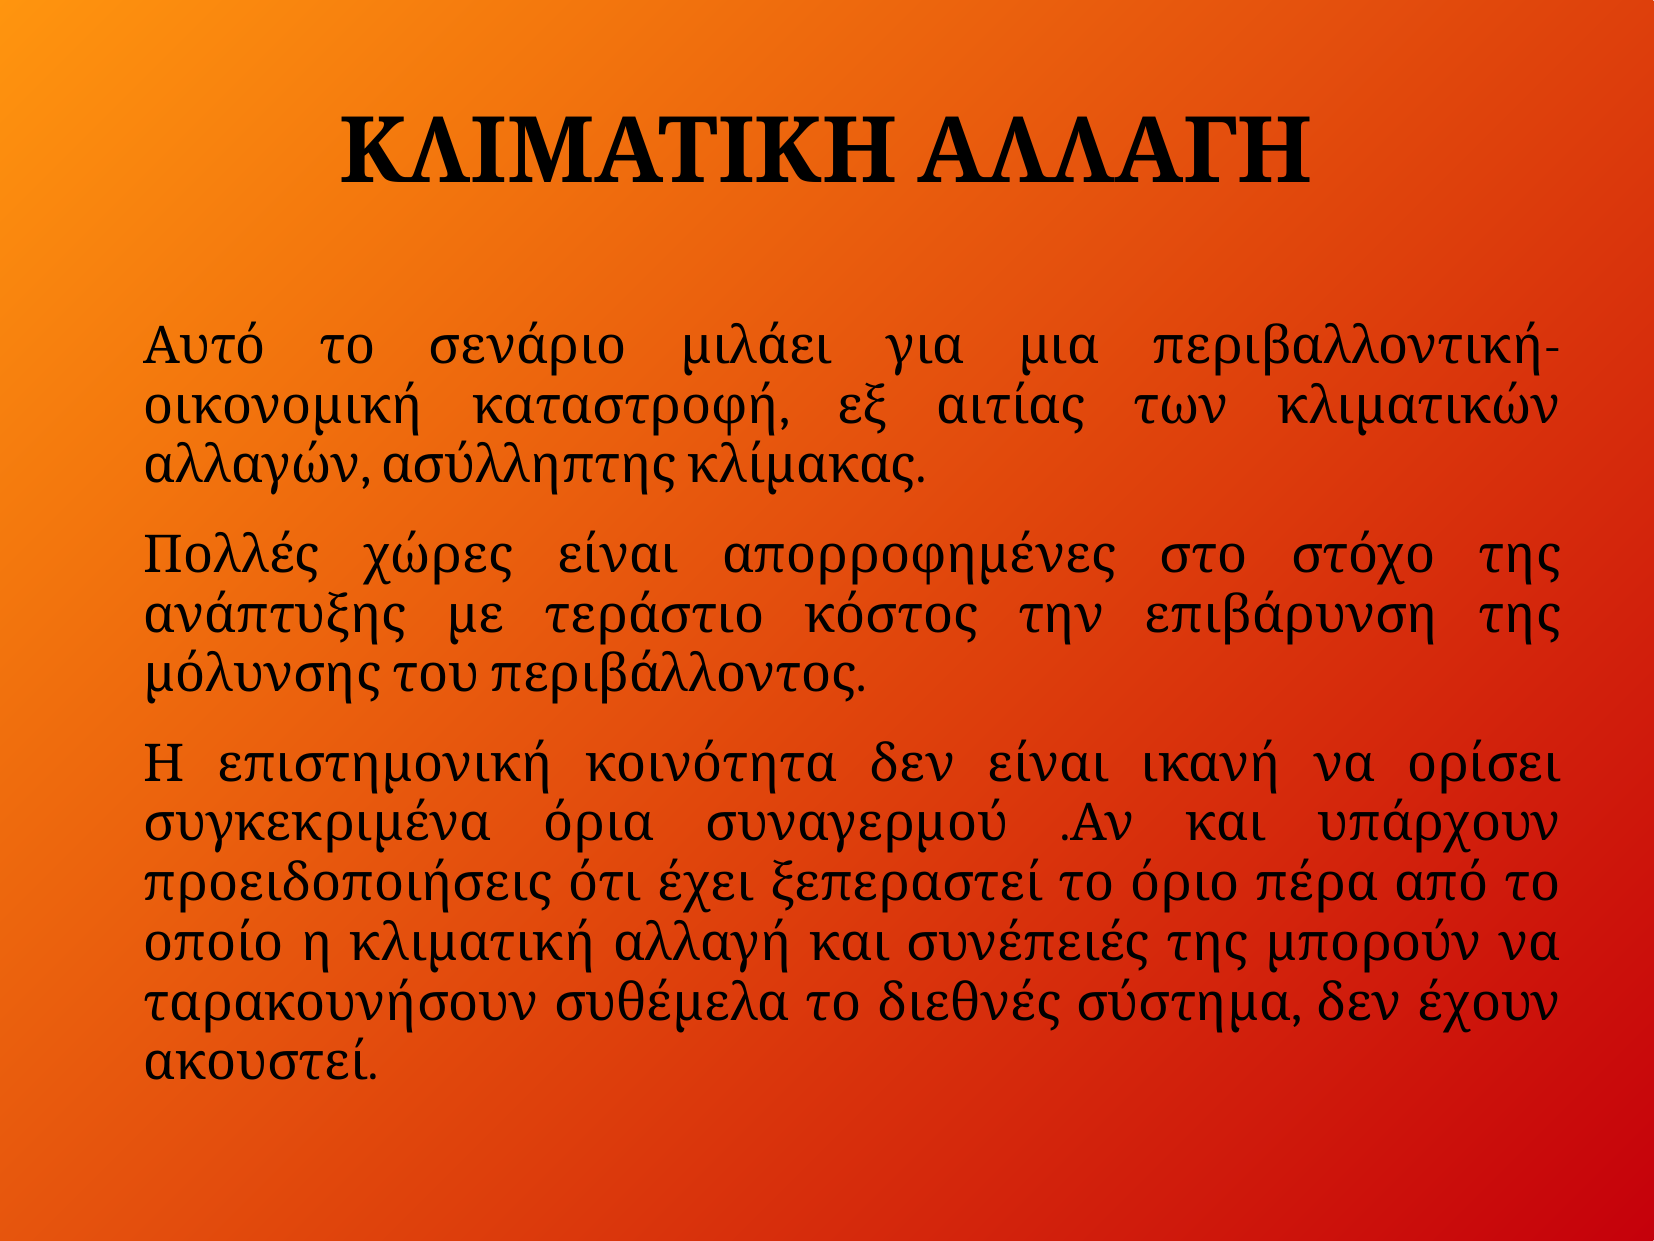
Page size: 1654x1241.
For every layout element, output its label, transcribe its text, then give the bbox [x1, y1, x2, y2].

list Αυτό το σενάριο μιλάει για μια περιβαλλοντική- οικονομική καταστροφή, εξ αιτίας των κλιματικών αλλαγών, ασύλληπτης κλίμακας. Πολλές χώρες είναι απορροφημένες στο στόχο της ανάπτυξης με τεράστιο κόστος την επιβάρυνση της μόλυνσης του περιβάλλοντος. Η επιστημονική κοινότητα δεν είναι ικανή να ορίσει συγκεκριμένα όρια συναγερμού .Αν και υπάρχουν προειδοποιήσεις ότι έχει ξεπεραστεί το όριο πέρα από το οποίο η κλιματική αλλαγή και συνέπειές της μπορούν να ταρακουνήσουν συθέμελα το διεθνές σύστημα, δεν έχουν ακουστεί. [73, 316, 1562, 1199]
title ΚΛΙΜΑΤΙΚΗ ΑΛΛΑΓΗ [82, 49, 1571, 257]
